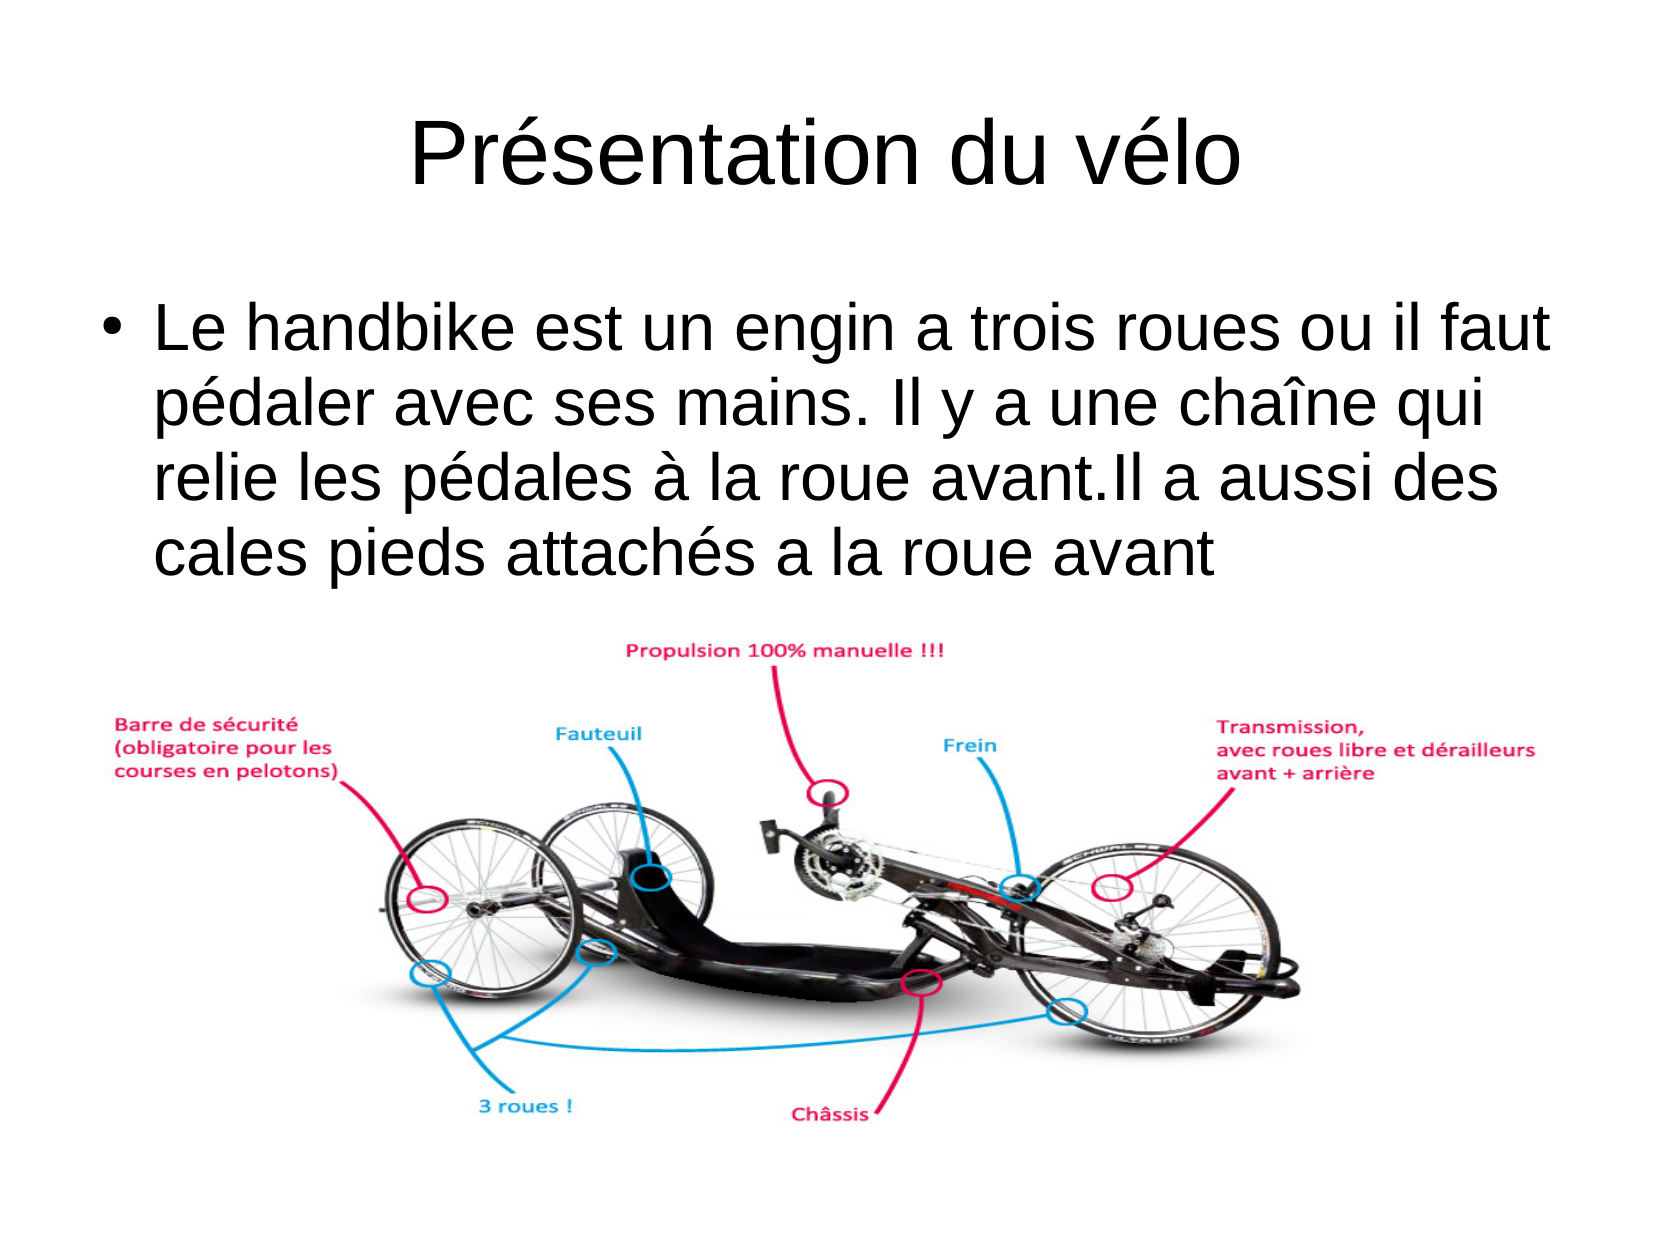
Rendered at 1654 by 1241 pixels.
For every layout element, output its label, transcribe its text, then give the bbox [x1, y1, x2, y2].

title Présentation du vélo [82, 49, 1571, 257]
picture [80, 614, 1581, 1146]
list Le handbike est un engin a trois roues ou il faut pédaler avec ses mains. Il y a une chaîne qui relie les pédales à la roue avant.Il a aussi des cales pieds attachés a la roue avant [82, 290, 1571, 614]
